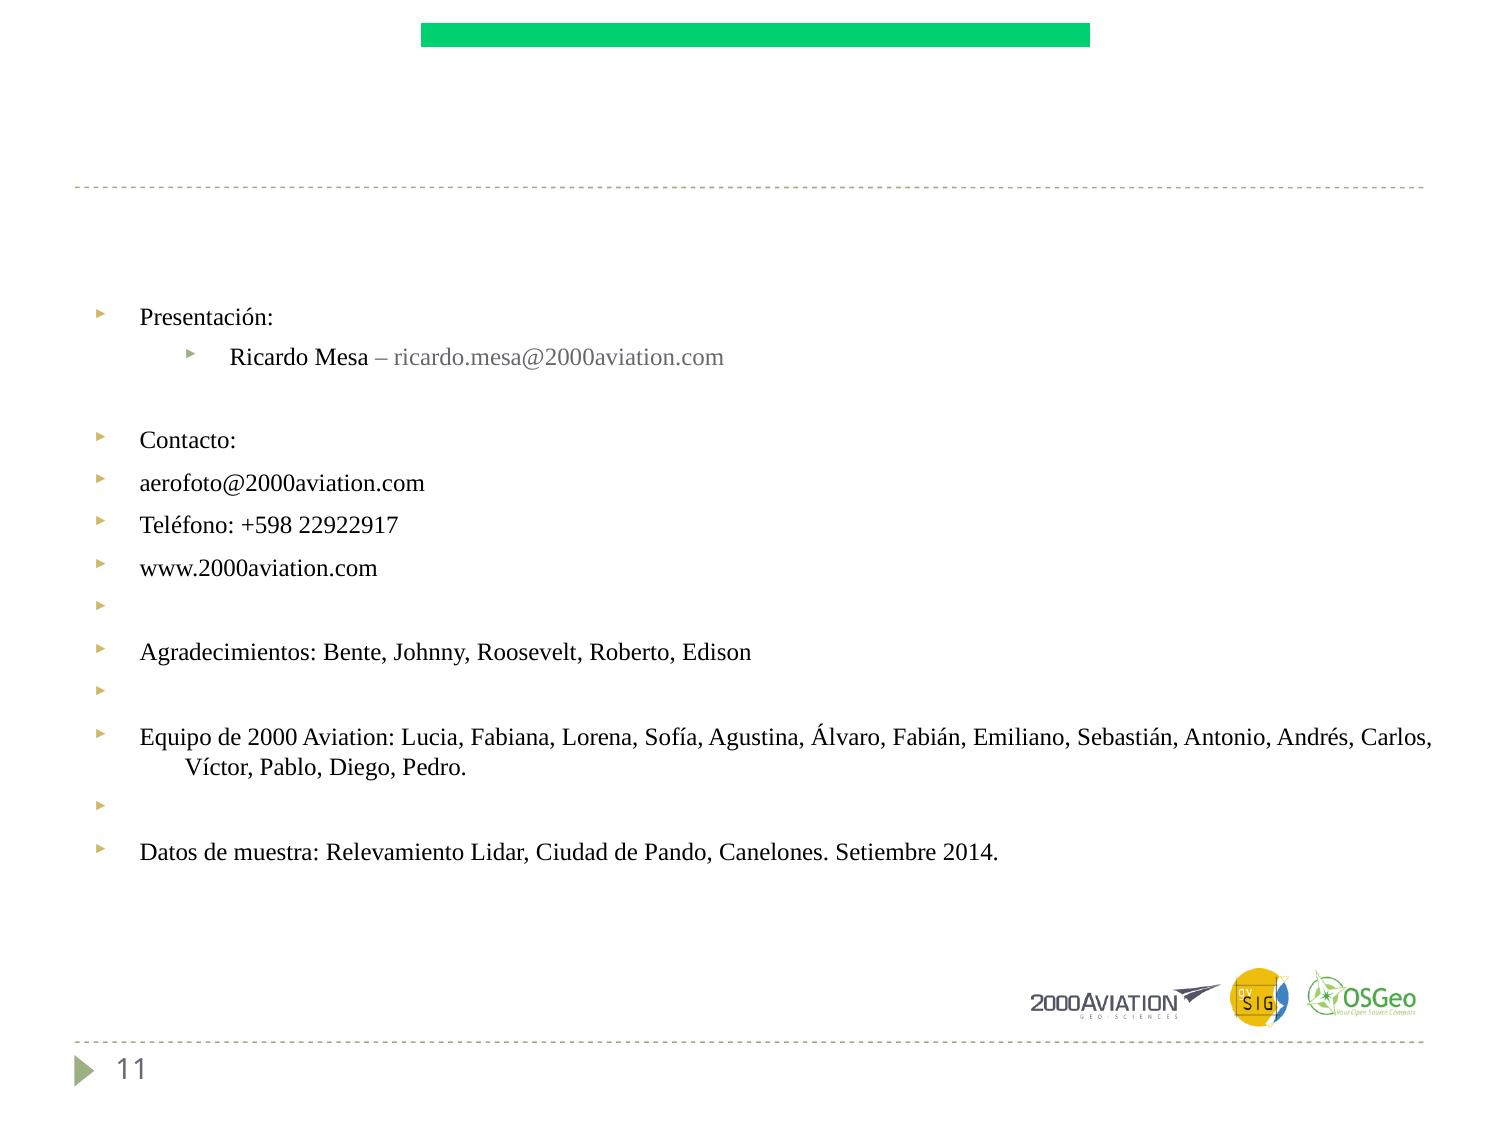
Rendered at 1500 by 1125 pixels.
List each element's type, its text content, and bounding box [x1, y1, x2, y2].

picture [1031, 984, 1221, 1020]
picture [1230, 968, 1289, 1028]
picture [1303, 967, 1418, 1019]
list Presentación: Ricardo Mesa – ricardo.mesa@2000aviation.com Contacto: aerofoto@2000aviation.com Teléfono: +598 22922917 www.2000aviation.com Agradecimientos: Bente, Johnny, Roosevelt, Roberto, Edison Equipo de 2000 Aviation: Lucia, Fabiana, Lorena, Sofía, Agustina, Álvaro, Fabián, Emiliano, Sebastián, Antonio, Andrés, Carlos, Víctor, Pablo, Diego, Pedro. Datos de muestra: Relevamiento Lidar, Ciudad de Pando, Canelones. Setiembre 2014. [79, 292, 1483, 1103]
picture [421, 23, 1090, 47]
